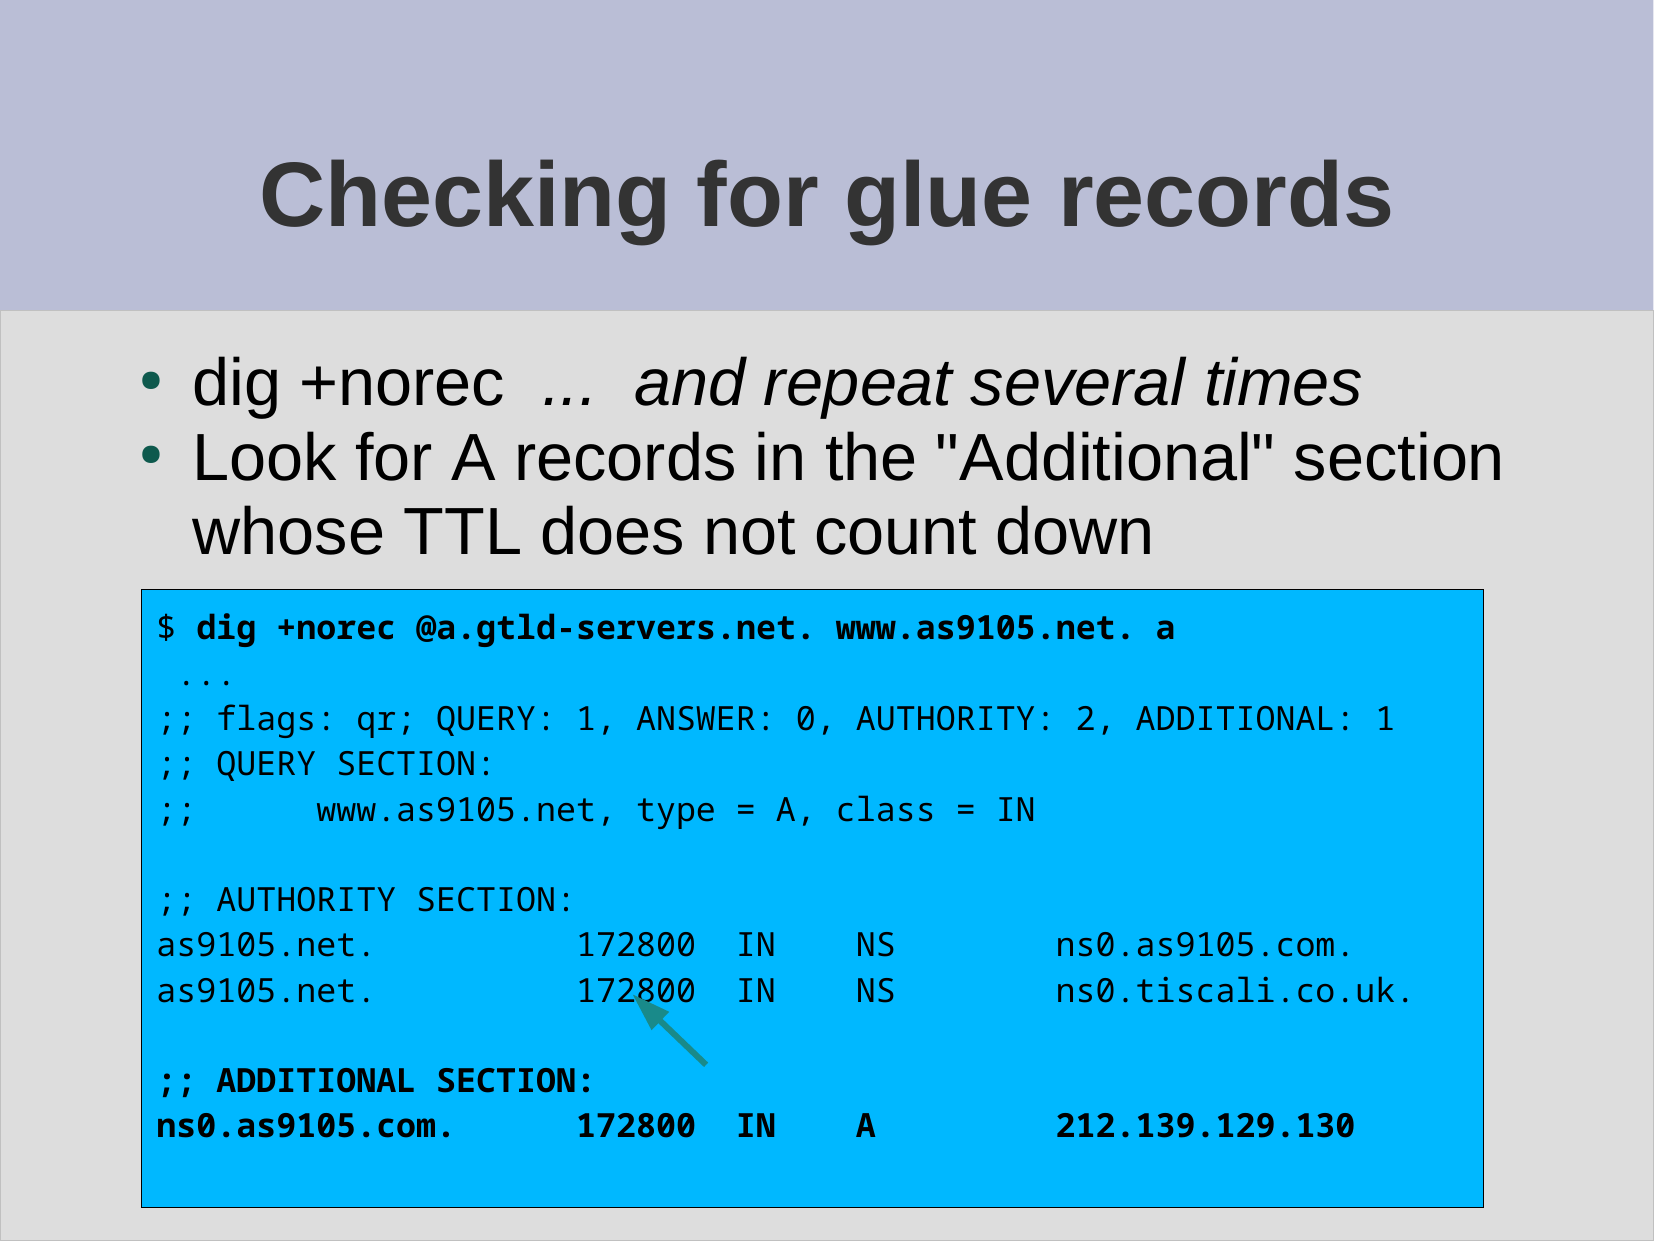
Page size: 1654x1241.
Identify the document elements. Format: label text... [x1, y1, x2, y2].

list dig +norec ... and repeat several times Look for A records in the "Additional" section whose TTL does not count down [121, 344, 1534, 1127]
title Checking for glue records [121, 91, 1534, 299]
text_box $ dig +norec @a.gtld-servers.net. www.as9105.net. a ... ;; flags: qr; QUERY: 1, ANSWER: 0, AUTHORITY: 2, ADDITIONAL: 1 ;; QUERY SECTION: ;; www.as9105.net, type = A, class = IN ;; AUTHORITY SECTION: as9105.net. 172800 IN NS ns0.as9105.com. as9105.net. 172800 IN NS ns0.tiscali.co.uk. ;; ADDITIONAL SECTION: ns0.as9105.com. 172800 IN A 212.139.129.130 [141, 589, 1484, 1112]
